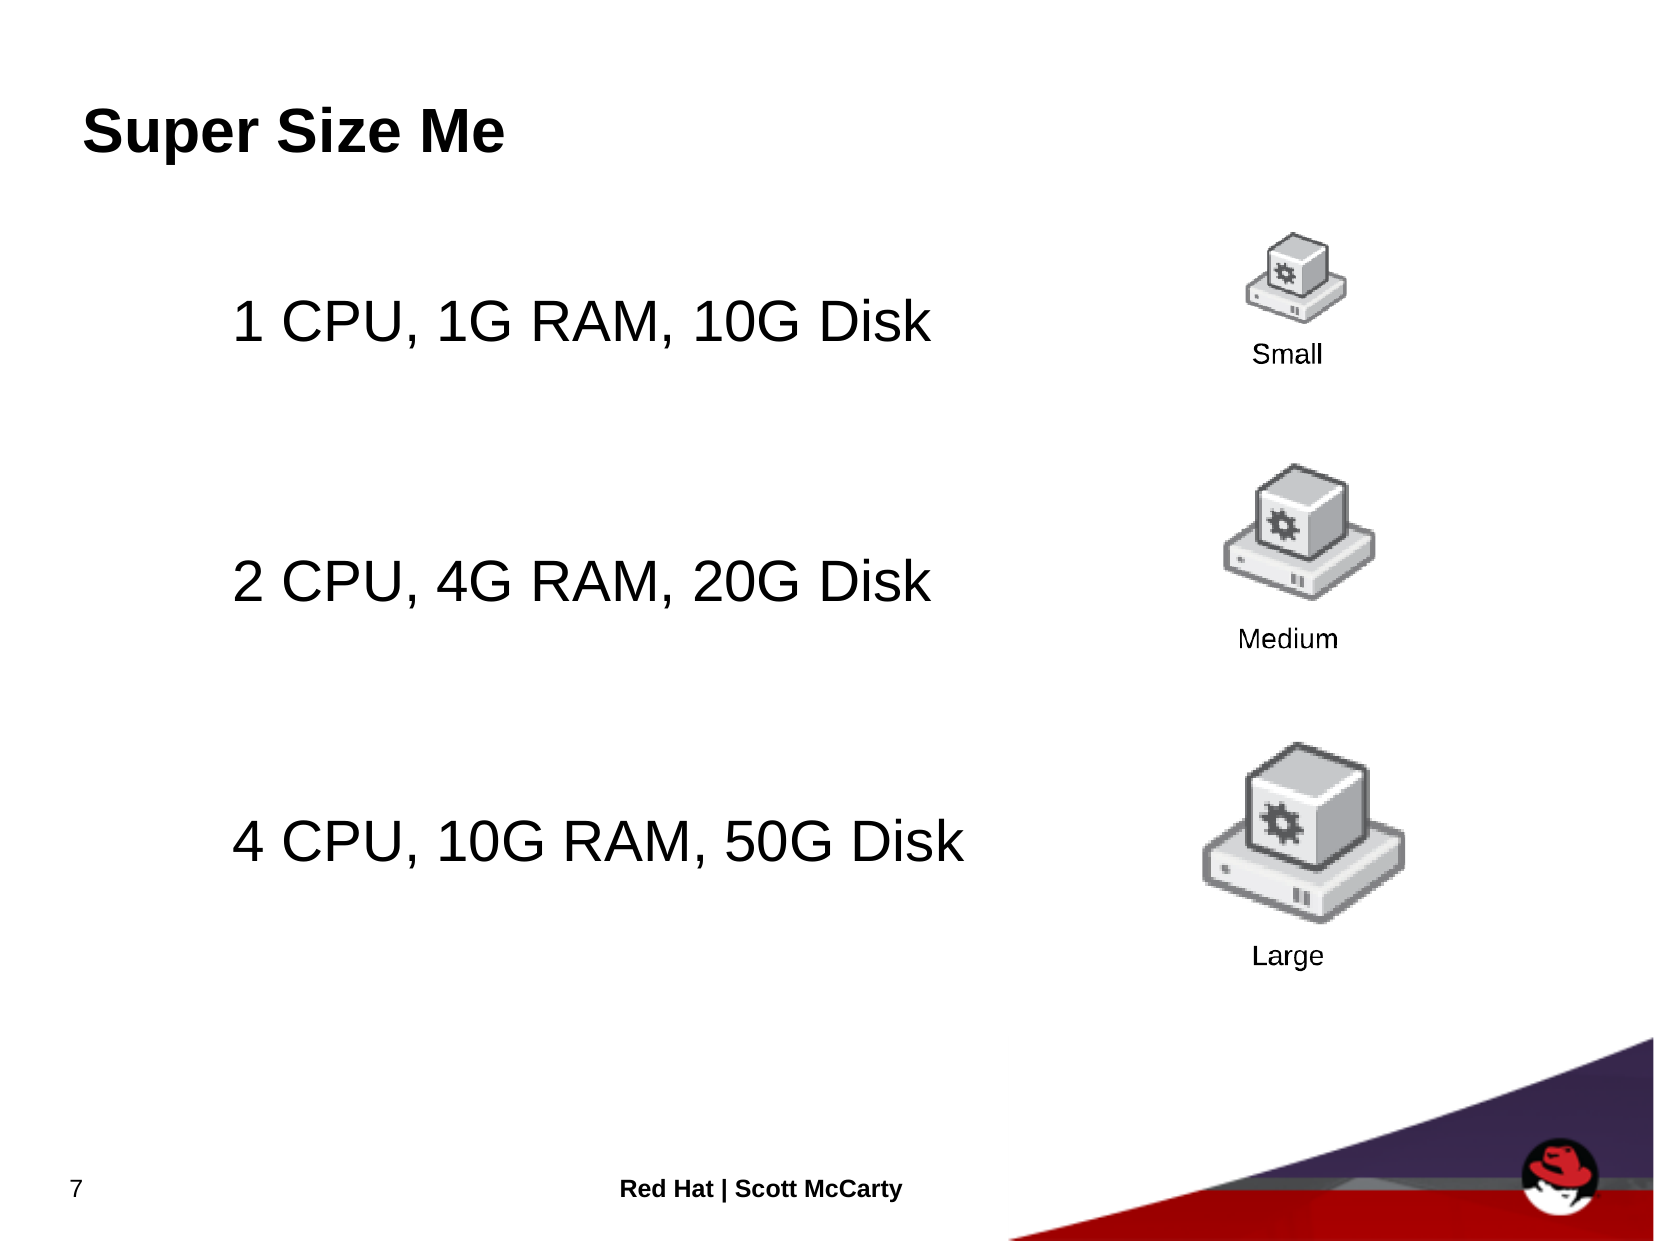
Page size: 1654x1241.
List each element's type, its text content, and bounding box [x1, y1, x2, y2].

title Super Size Me [82, 37, 1571, 226]
picture [1007, 170, 1654, 1241]
subtitle 1 CPU, 1G RAM, 10G Disk 2 CPU, 4G RAM, 20G Disk 4 CPU, 10G RAM, 50G Disk [82, 187, 1126, 976]
